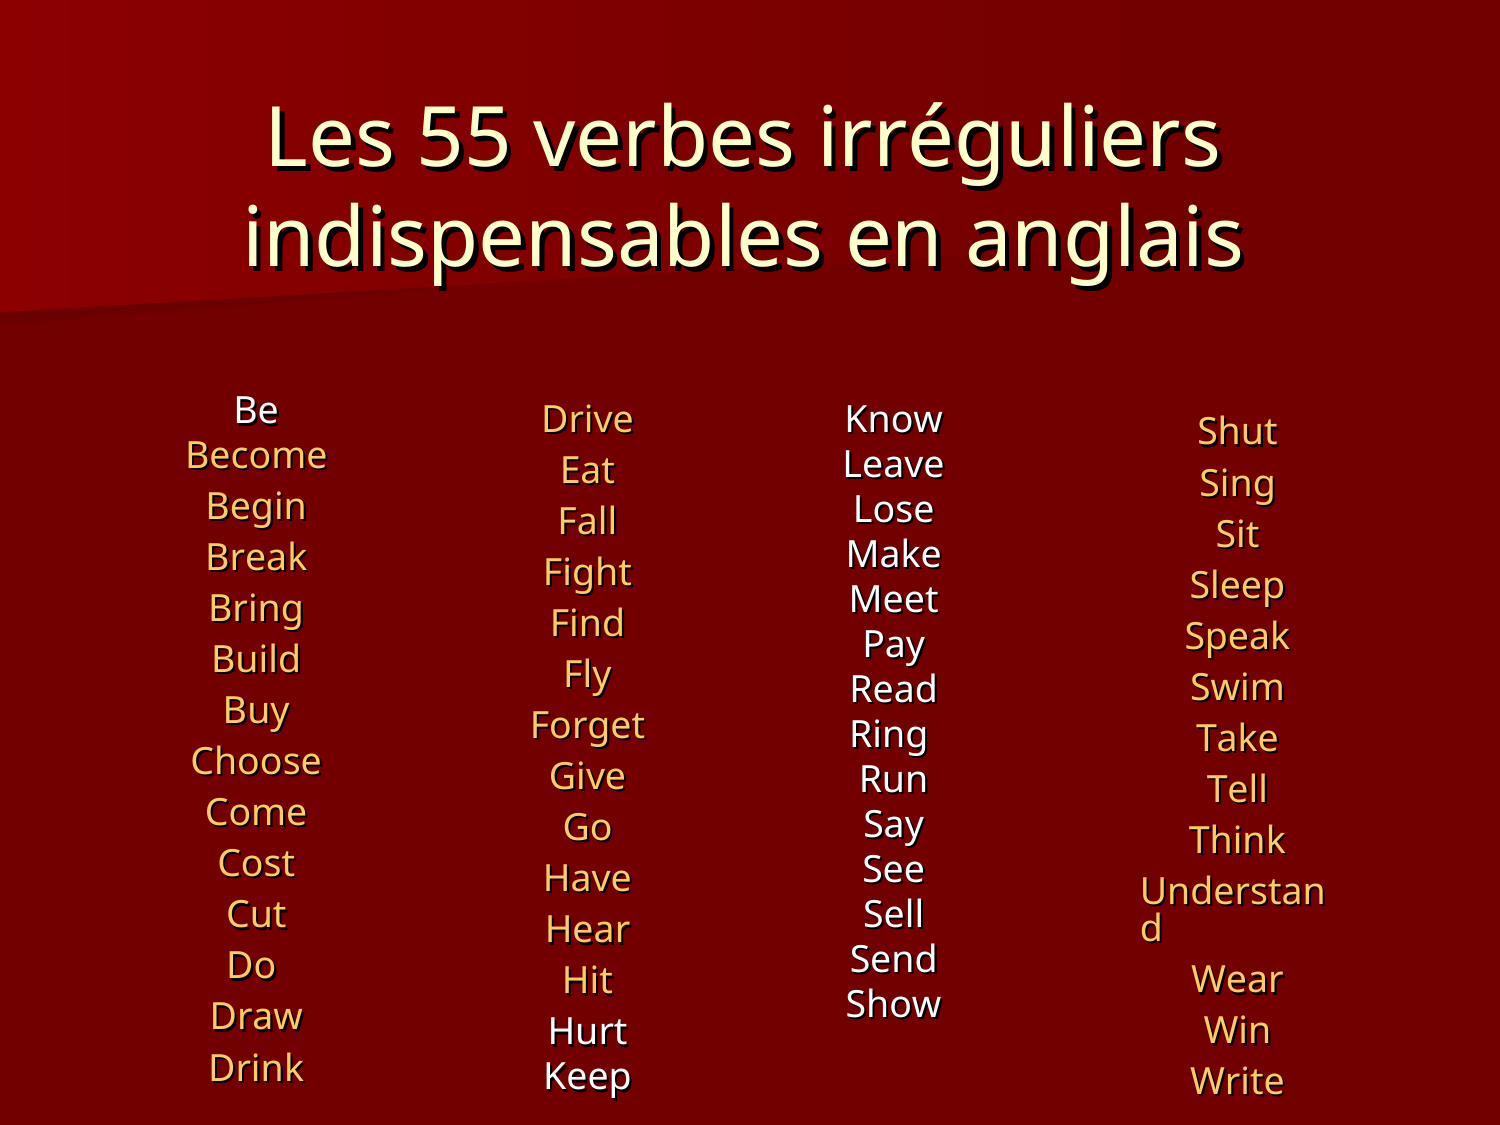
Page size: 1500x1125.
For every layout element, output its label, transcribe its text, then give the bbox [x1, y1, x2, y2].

text_box Know Leave Lose Make Meet Pay Read Ring Run Say See Sell Send Show [799, 387, 988, 1033]
title Les 55 verbes irréguliers indispensables en anglais [62, 74, 1426, 292]
text_box Be Become Begin Break Bring Build Buy Choose Come Cost Cut Do Draw Drink [150, 387, 363, 1103]
text_box Shut Sing Sit Sleep Speak Swim Take Tell Think Understand Wear Win Write [1125, 399, 1351, 1079]
text_box Drive Eat Fall Fight Find Fly Forget Give Go Have Hear Hit Hurt Keep [499, 387, 676, 1106]
